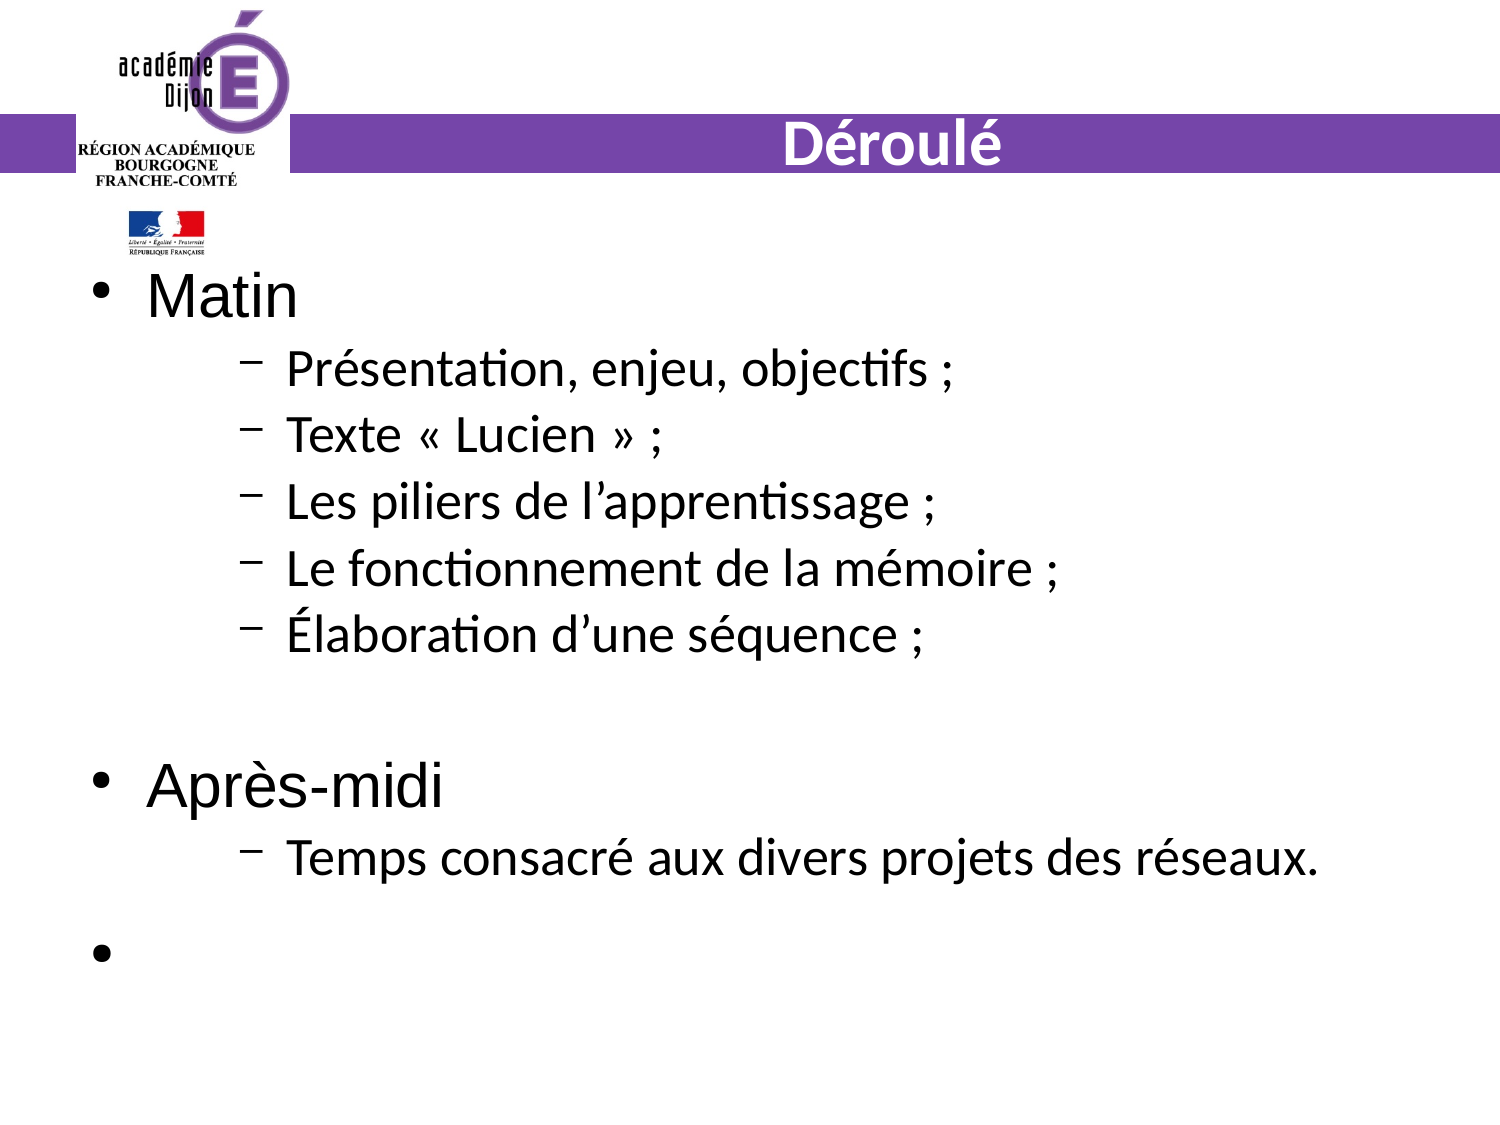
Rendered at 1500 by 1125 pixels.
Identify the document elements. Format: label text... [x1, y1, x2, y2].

title Déroulé [360, 45, 1426, 233]
list Matin Présentation, enjeu, objectifs ; Texte « Lucien » ; Les piliers de l’apprentissage ; Le fonctionnement de la mémoire ; Élaboration d’une séquence ; Après-midi Temps consacré aux divers projets des réseaux. [75, 262, 1426, 1005]
